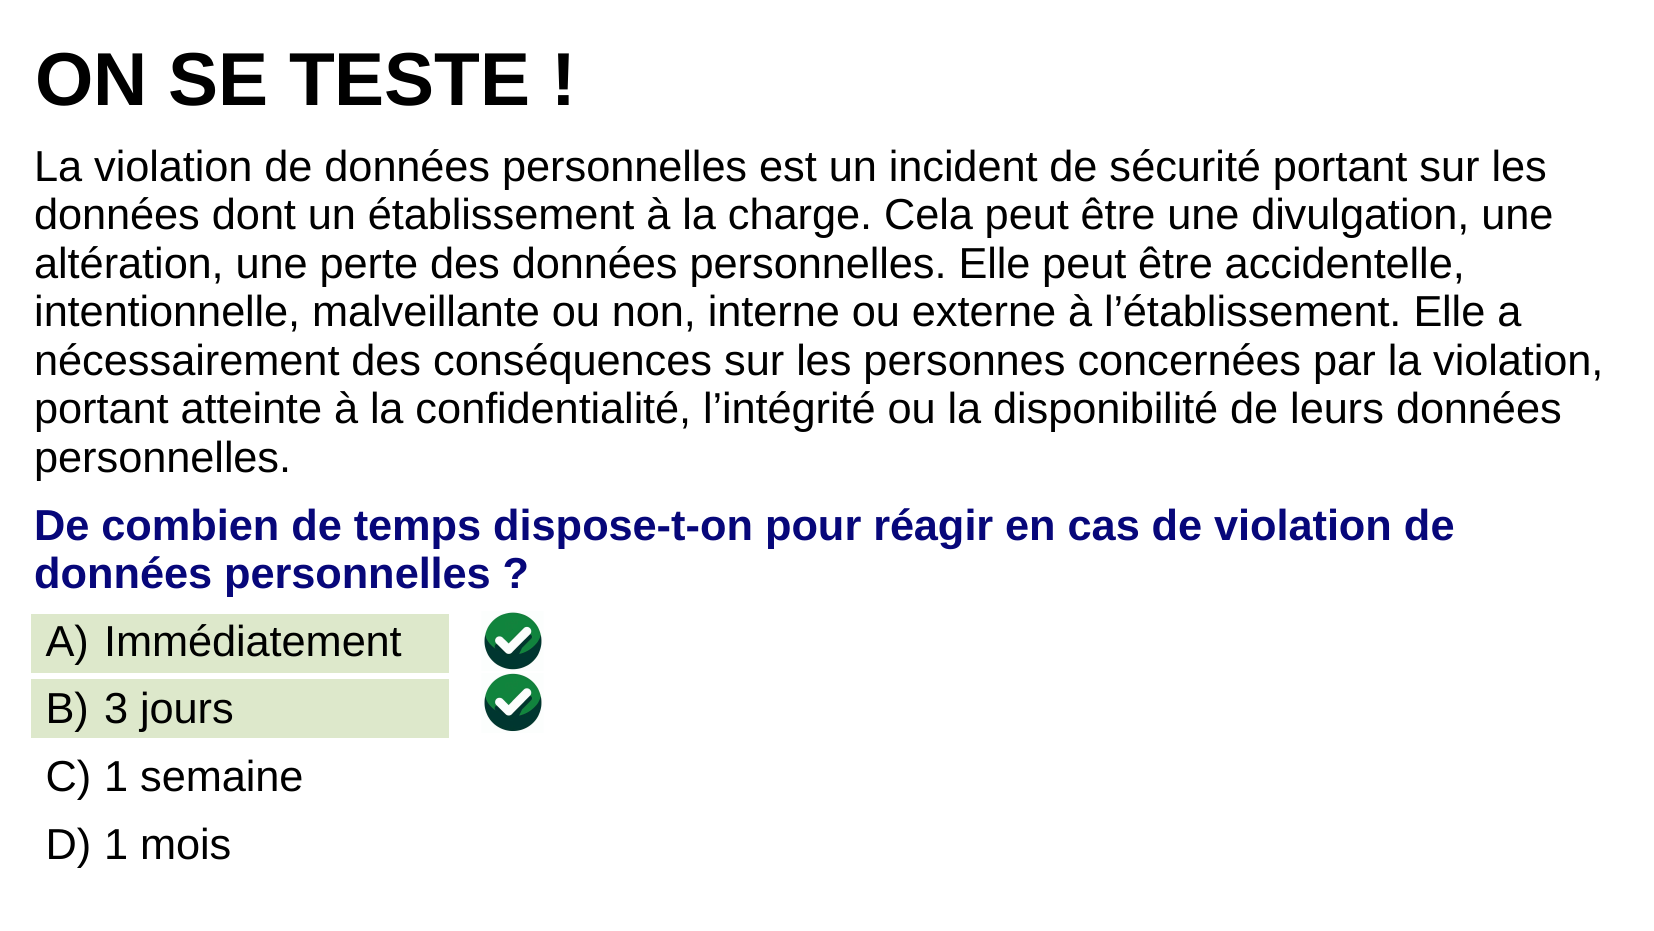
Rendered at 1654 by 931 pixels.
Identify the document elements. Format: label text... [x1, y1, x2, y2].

list La violation de données personnelles est un incident de sécurité portant sur les données dont un établissement à la charge. Cela peut être une divulgation, une altération, une perte des données personnelles. Elle peut être accidentelle, intentionnelle, malveillante ou non, interne ou externe à l’établissement. Elle a nécessairement des conséquences sur les personnes concernées par la violation, portant atteinte à la confidentialité, l’intégrité ou la disponibilité de leurs données personnelles. De combien de temps dispose-t-on pour réagir en cas de violation de données personnelles ? Immédiatement 3 jours 1 semaine 1 mois [34, 141, 1617, 875]
picture [481, 611, 544, 671]
picture [481, 673, 544, 733]
title On se teste ! [35, 37, 1619, 142]
